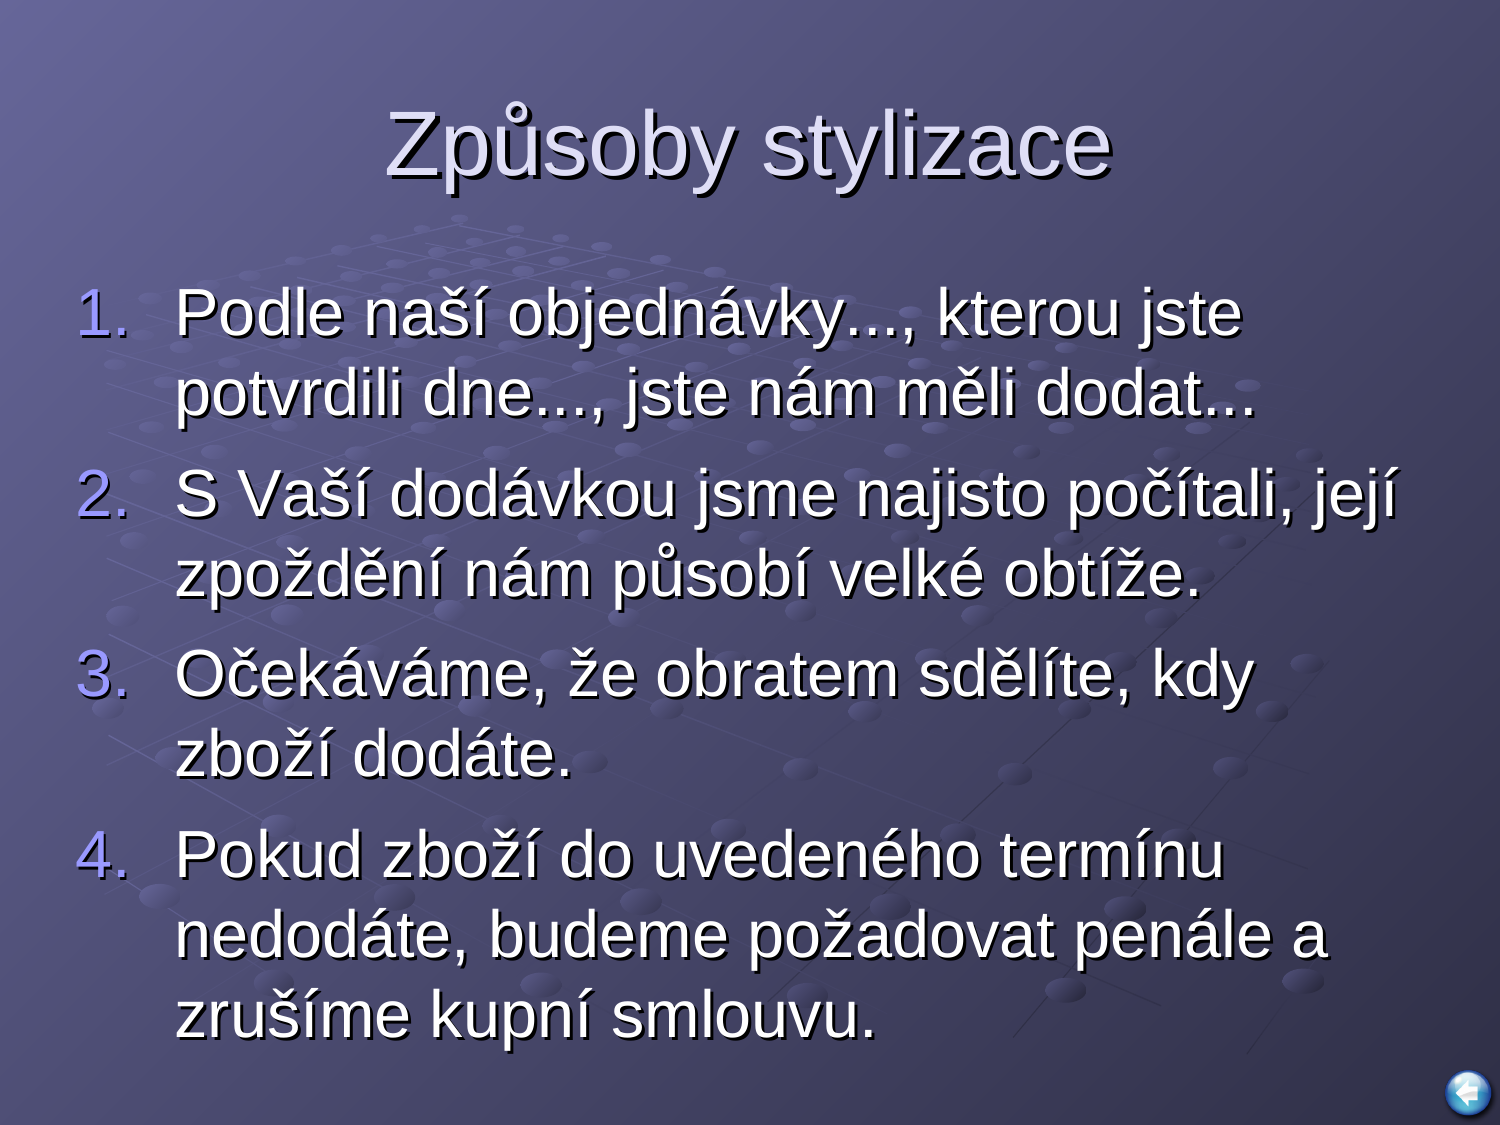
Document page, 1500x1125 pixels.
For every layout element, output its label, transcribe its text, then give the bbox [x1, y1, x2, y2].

picture [1435, 1060, 1500, 1125]
title Způsoby stylizace [75, 28, 1426, 249]
subtitle Podle naší objednávky..., kterou jste potvrdili dne..., jste nám měli dodat... S Vaší dodávkou jsme najisto počítali, její zpoždění nám působí velké obtíže. Očekáváme, že obratem sdělíte, kdy zboží dodáte. Pokud zboží do uvedeného termínu nedodáte, budeme požadovat penále a zrušíme kupní smlouvu. [75, 249, 1426, 1071]
